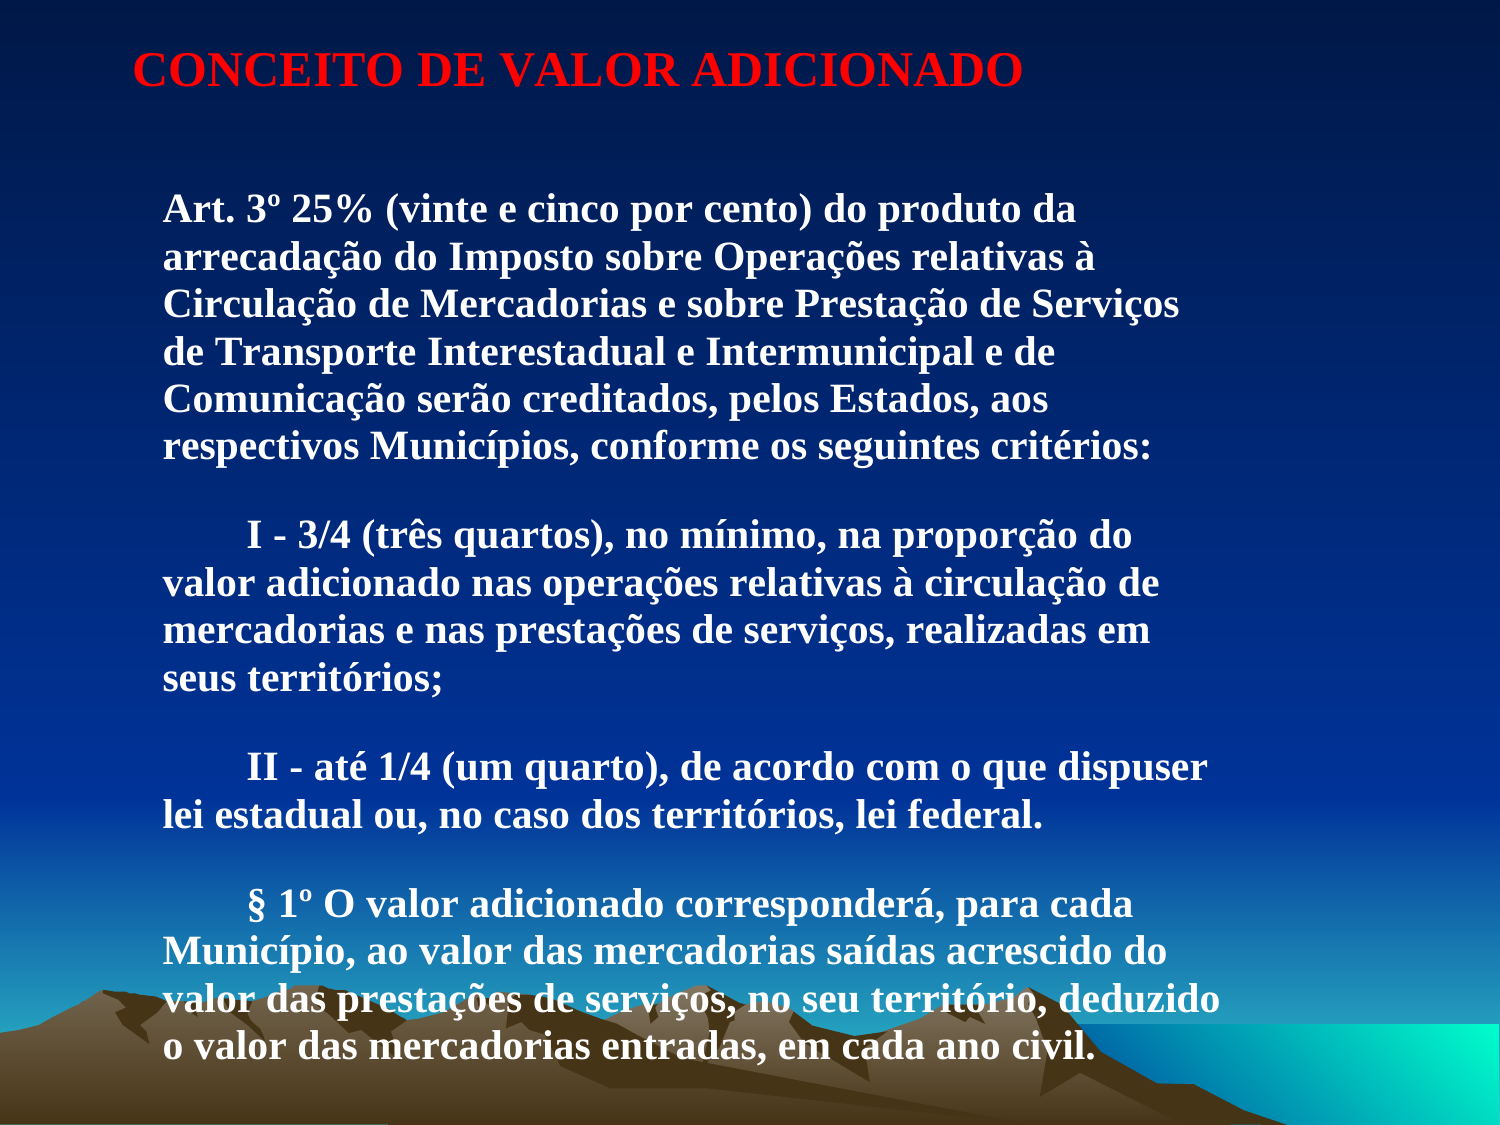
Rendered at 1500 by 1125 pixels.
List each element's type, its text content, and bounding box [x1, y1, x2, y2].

text_box Art. 3º 25% (vinte e cinco por cento) do produto da arrecadação do Imposto sobre Operações relativas à Circulação de Mercadorias e sobre Prestação de Serviços de Transporte Interestadual e Intermunicipal e de Comunicação serão creditados, pelos Estados, aos respectivos Municípios, conforme os seguintes critérios: I - 3/4 (três quartos), no mínimo, na proporção do valor adicionado nas operações relativas à circulação de mercadorias e nas prestações de serviços, realizadas em seus territórios; II - até 1/4 (um quarto), de acordo com o que dispuser lei estadual ou, no caso dos territórios, lei federal. § 1º O valor adicionado corresponderá, para cada Município, ao valor das mercadorias saídas acrescido do valor das prestações de serviços, no seu território, deduzido o valor das mercadorias entradas, em cada ano civil. [147, 177, 1241, 1077]
text_box CONCEITO DE VALOR ADICIONADO [118, 29, 1359, 105]
